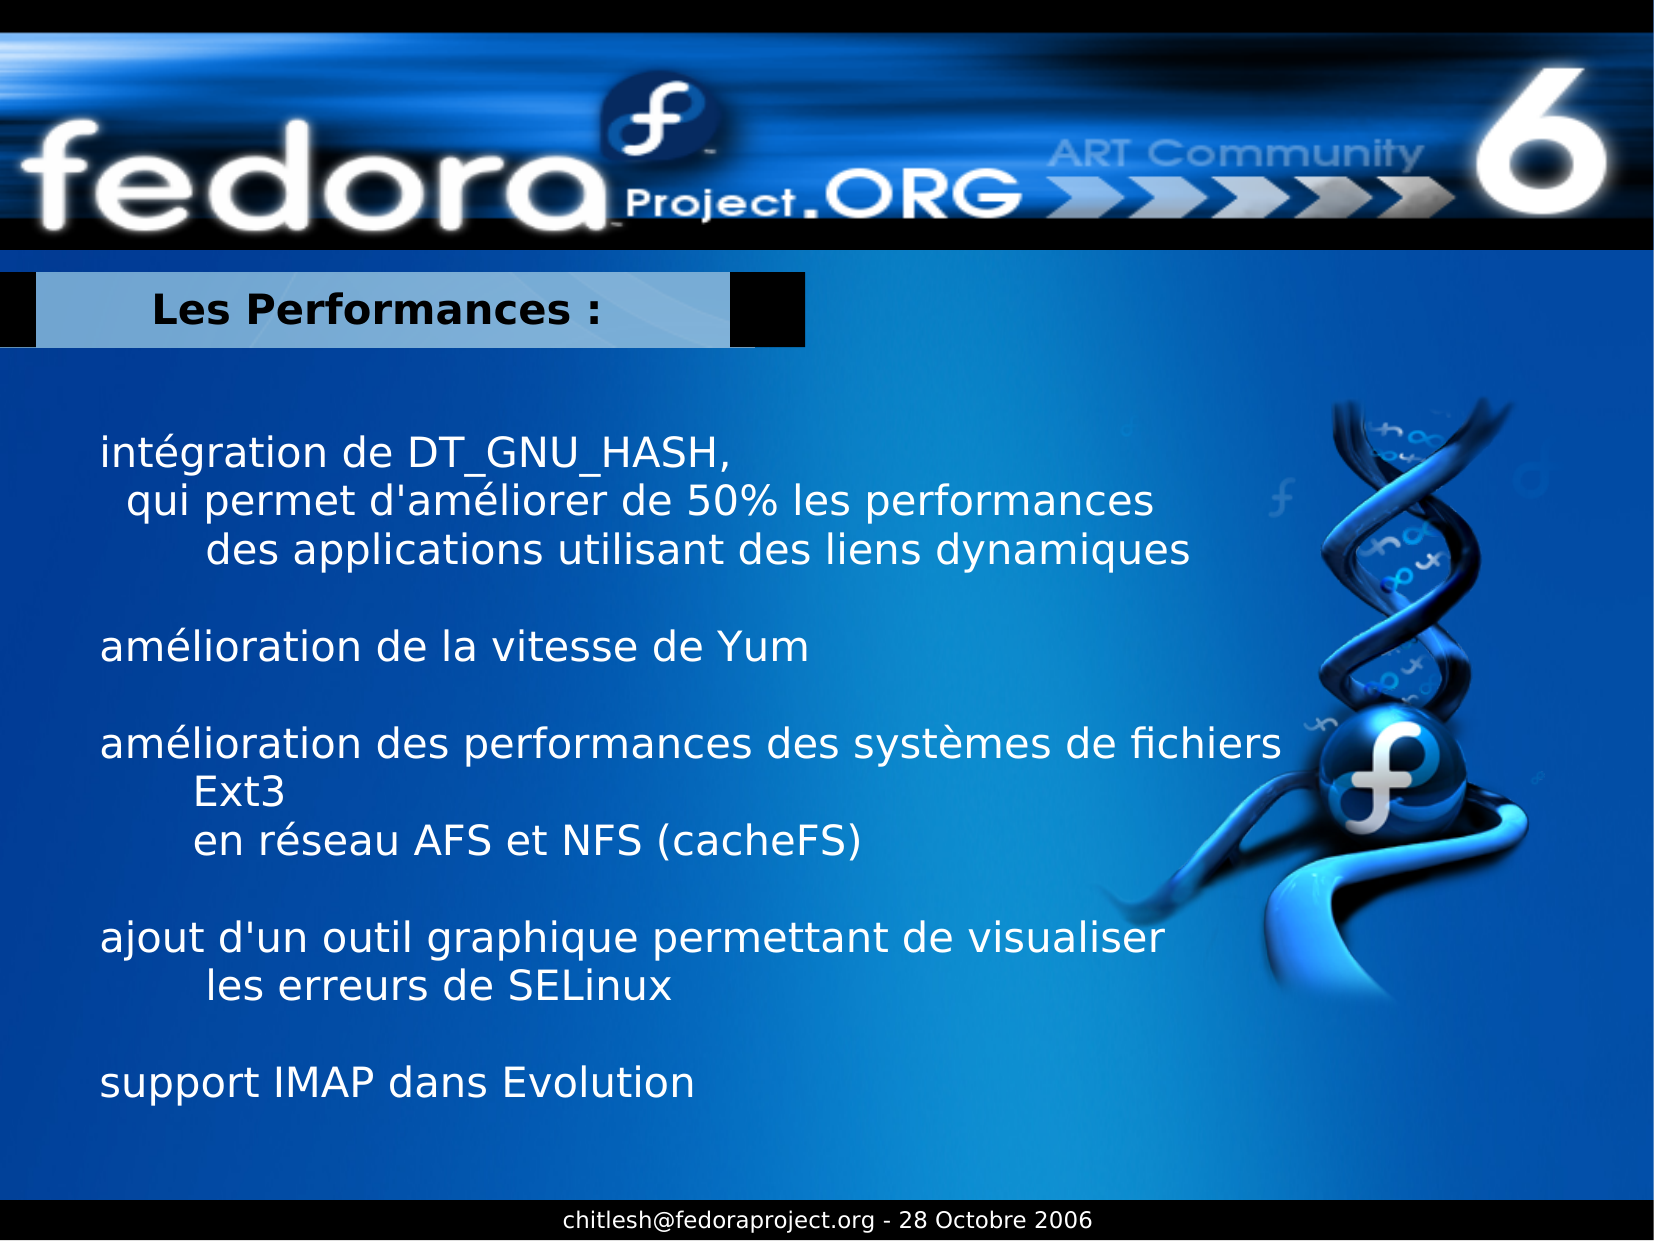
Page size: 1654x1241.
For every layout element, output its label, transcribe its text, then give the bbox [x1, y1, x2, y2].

text_box intégration de DT_GNU_HASH, qui permet d'améliorer de 50% les performances des applications utilisant des liens dynamiques amélioration de la vitesse de Yum amélioration des performances des systèmes de fichiers Ext3 en réseau AFS et NFS (cacheFS) ajout d'un outil graphique permettant de visualiser les erreurs de SELinux support IMAP dans Evolution [71, 421, 1309, 1241]
text_box [730, 272, 806, 348]
picture [0, 0, 1654, 1200]
text_box [0, 272, 36, 348]
